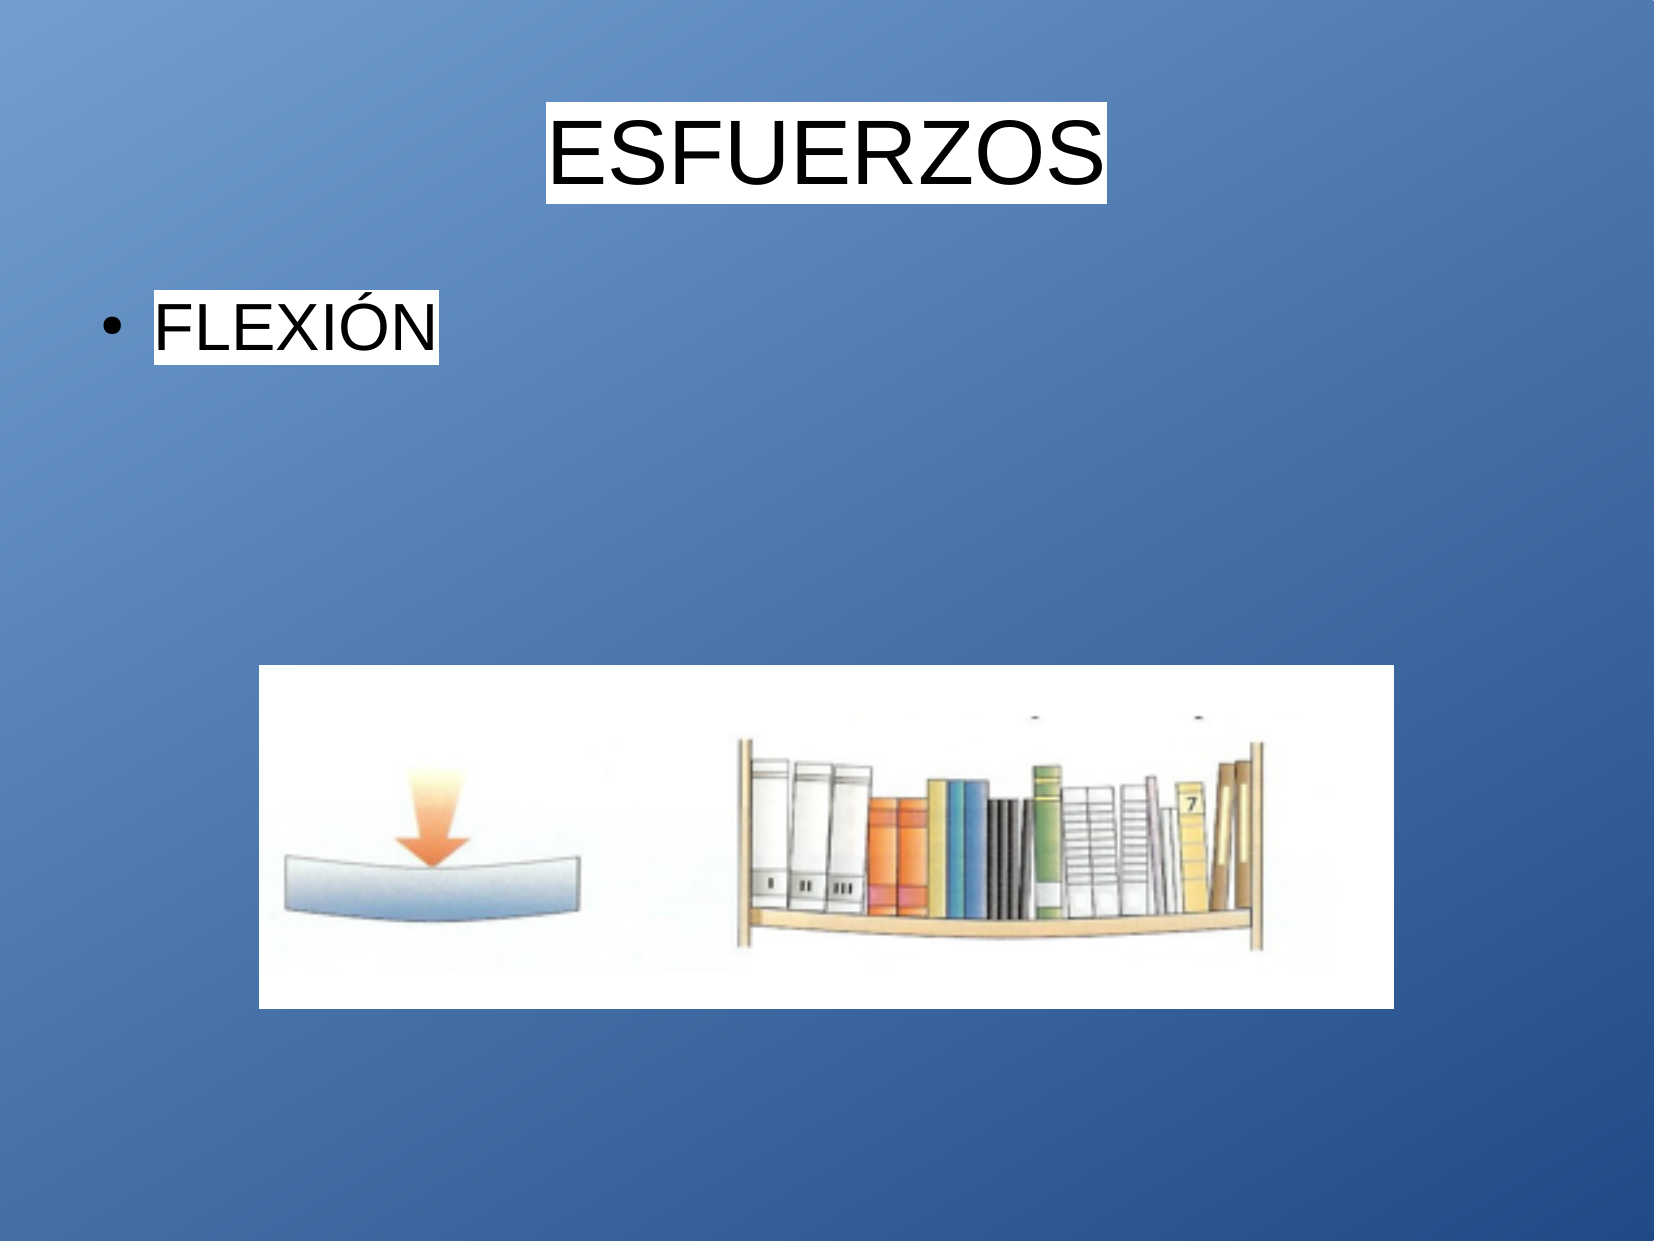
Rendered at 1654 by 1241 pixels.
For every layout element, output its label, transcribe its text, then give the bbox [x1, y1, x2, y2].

picture [259, 665, 1394, 1009]
list FLEXIÓN [82, 290, 1571, 634]
title ESFUERZOS [82, 49, 1571, 257]
